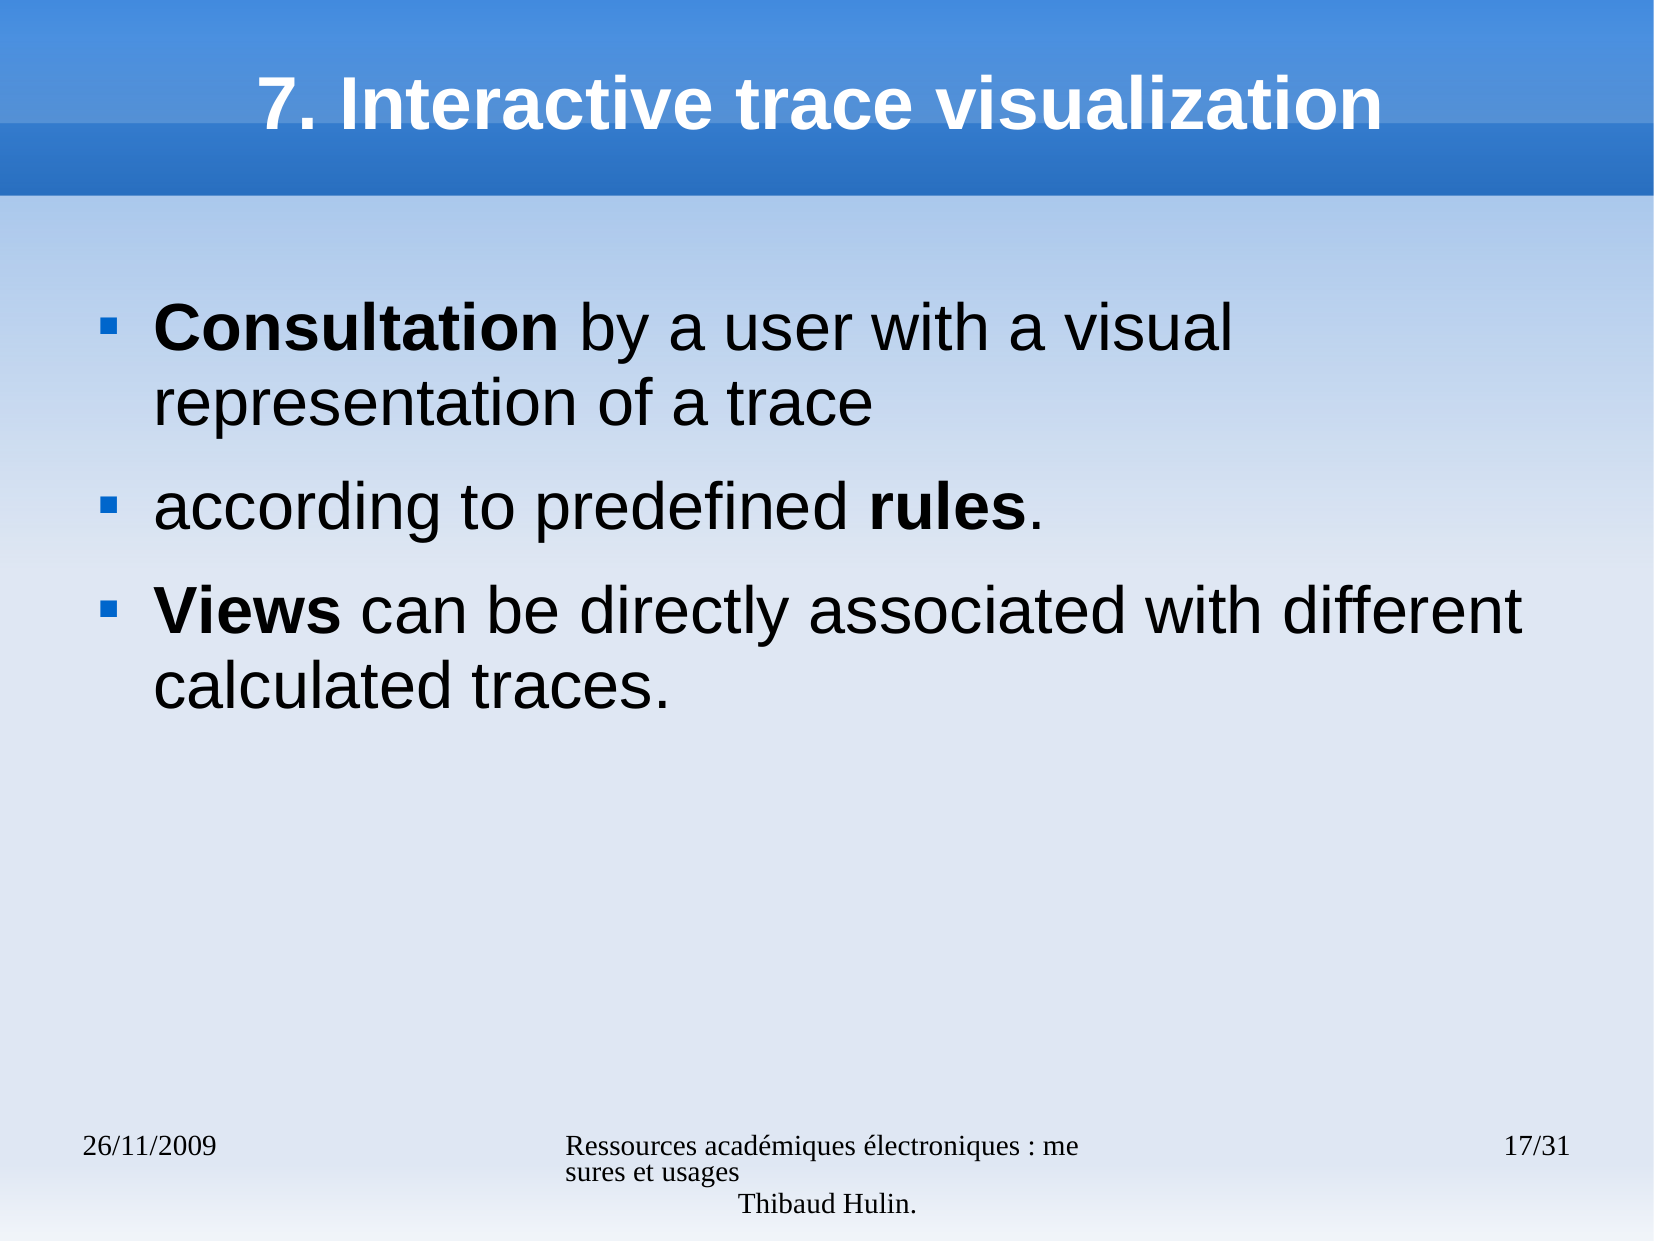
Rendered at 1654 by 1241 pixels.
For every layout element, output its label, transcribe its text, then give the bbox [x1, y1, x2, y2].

picture [0, 0, 1654, 1241]
title 7. Interactive trace visualization [76, 0, 1565, 208]
list Consultation by a user with a visual representation of a trace according to predefined rules. Views can be directly associated with different calculated traces. [82, 290, 1571, 1109]
